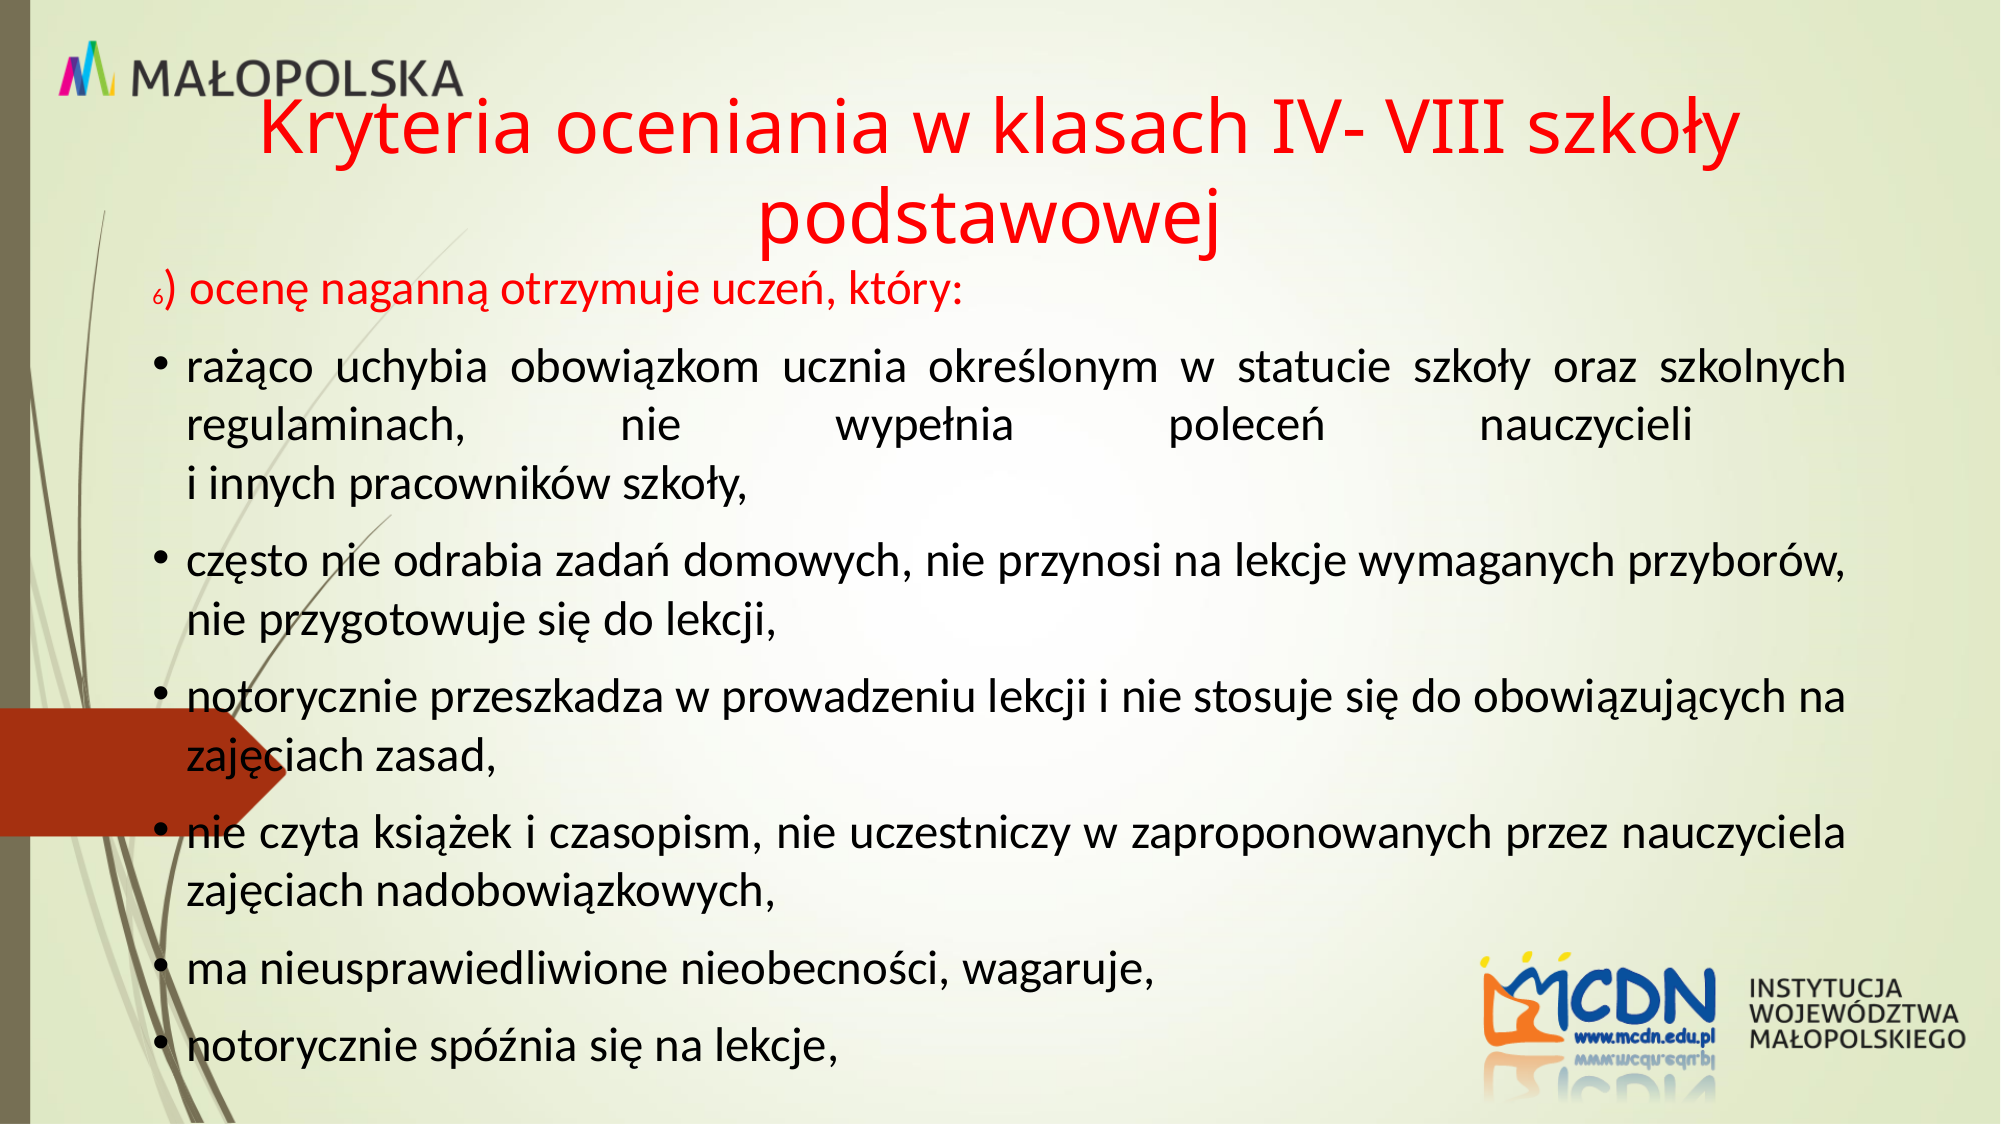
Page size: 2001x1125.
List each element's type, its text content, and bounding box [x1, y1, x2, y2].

picture [0, 0, 2001, 1125]
title Kryteria oceniania w klasach IV- VIII szkoły podstawowej [137, 59, 1863, 248]
list 6) ocenę naganną otrzymuje uczeń, który: rażąco uchybia obowiązkom ucznia określonym w statucie szkoły oraz szkolnych regulaminach, nie wypełnia poleceń nauczycieli i innych pracowników szkoły, często nie odrabia zadań domowych, nie przynosi na lekcje wymaganych przyborów, nie przygotowuje się do lekcji, notorycznie przeszkadza w prowadzeniu lekcji i nie stosuje się do obowiązujących na zajęciach zasad, nie czyta książek i czasopism, nie uczestniczy w zaproponowanych przez nauczyciela zajęciach nadobowiązkowych, ma nieusprawiedliwione nieobecności, wagaruje, notorycznie spóźnia się na lekcje, [137, 248, 1863, 1086]
